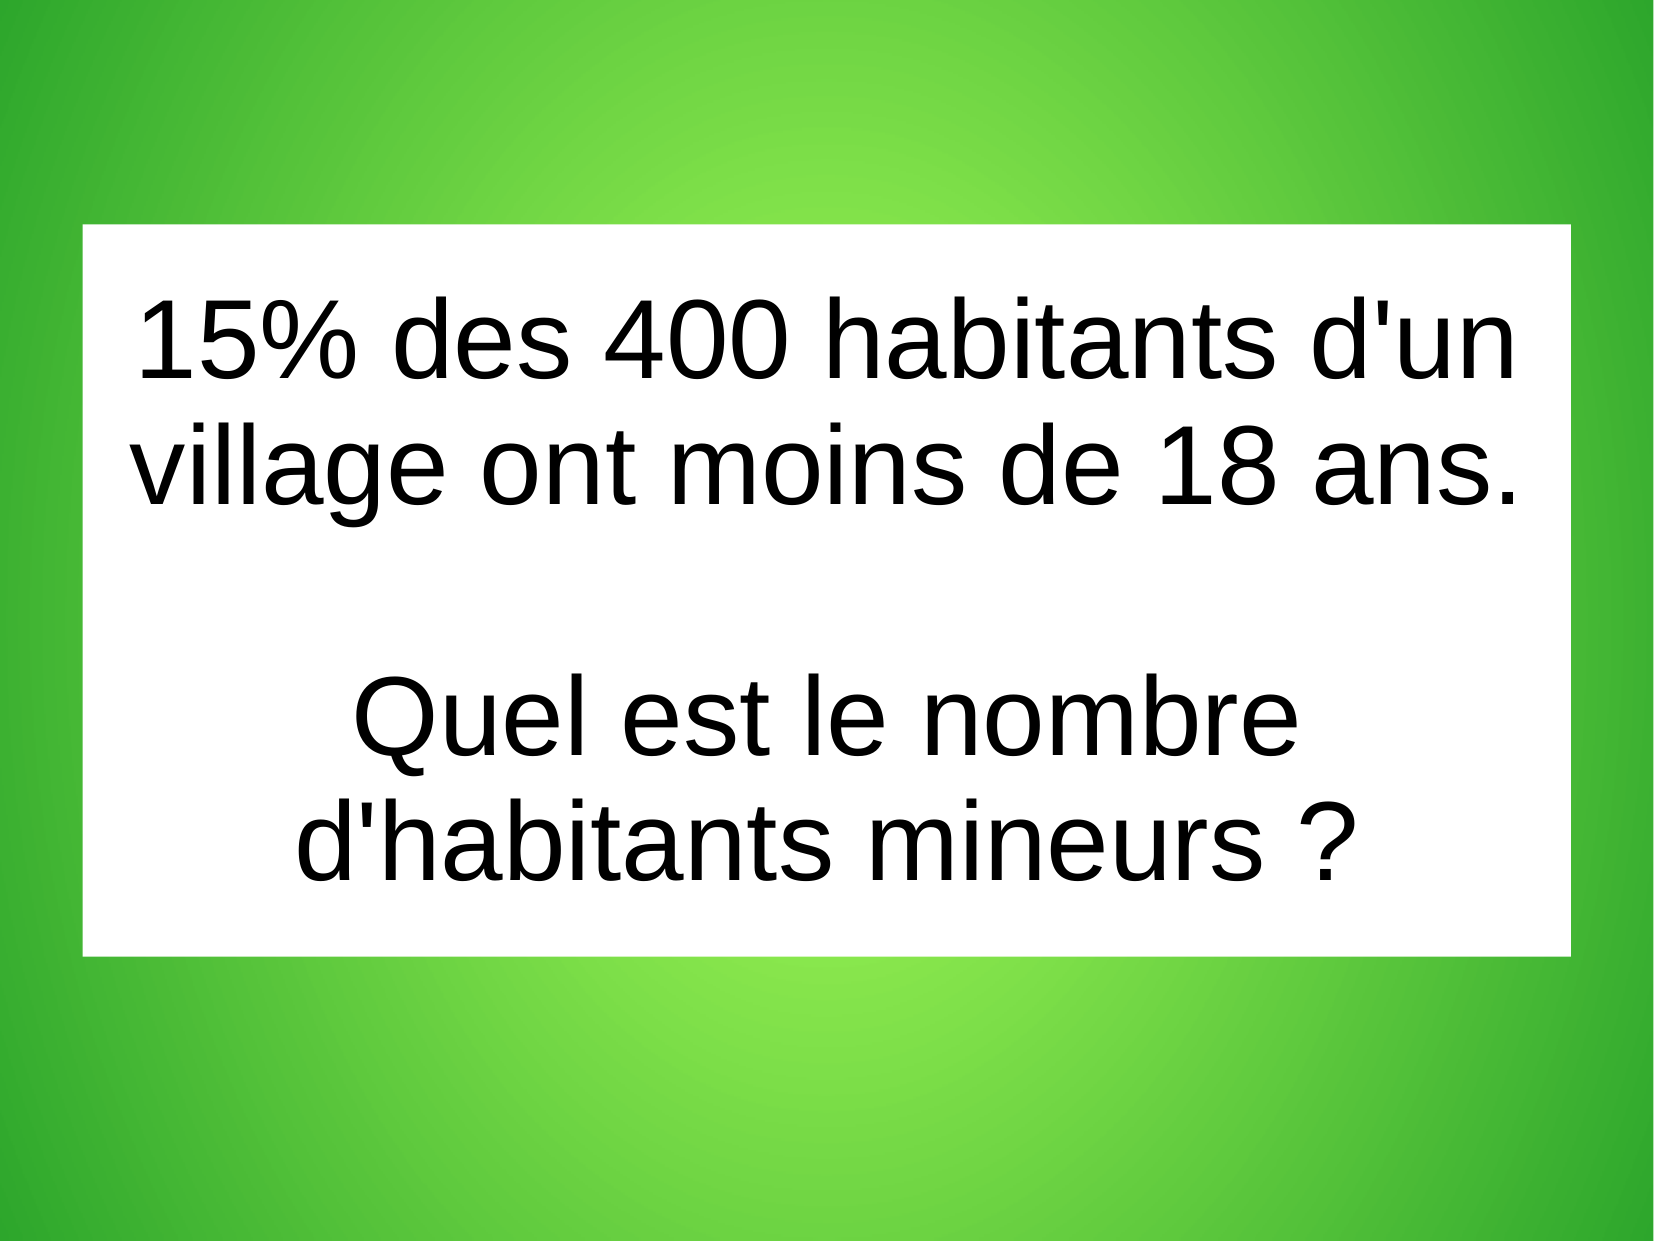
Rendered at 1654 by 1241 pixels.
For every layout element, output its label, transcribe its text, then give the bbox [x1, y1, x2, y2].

subtitle 15% des 400 habitants d'un village ont moins de 18 ans. Quel est le nombre d'habitants mineurs ? [82, 224, 1571, 957]
picture [0, 0, 1654, 1241]
